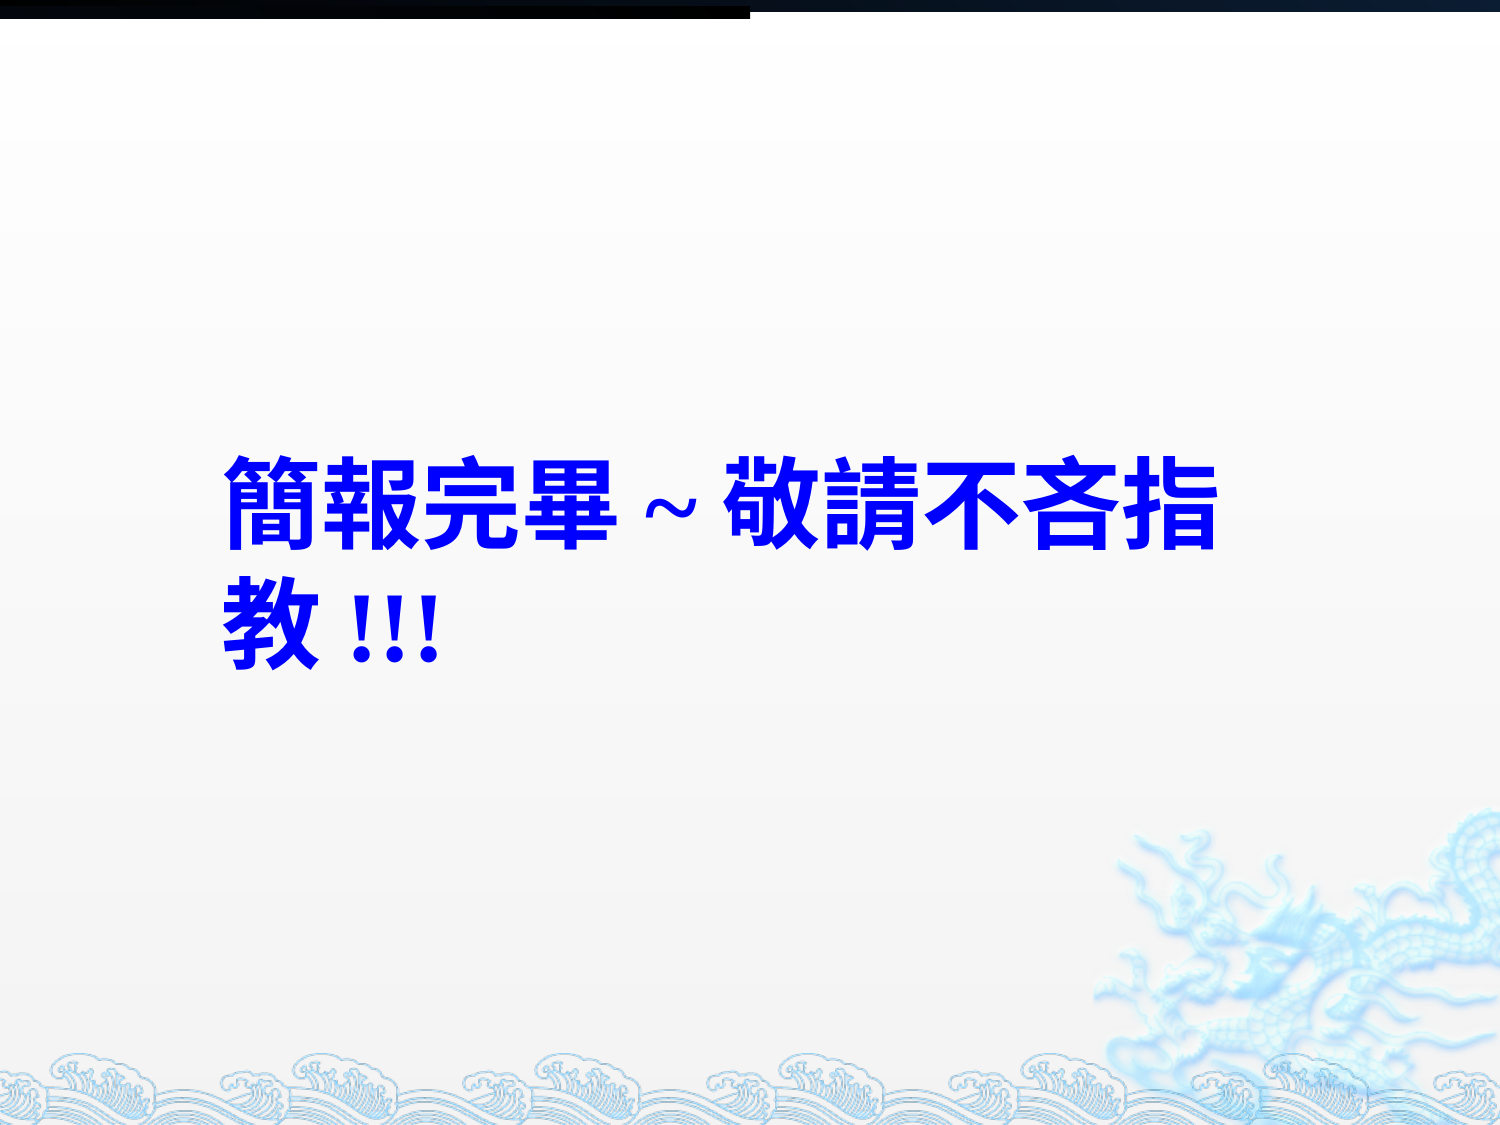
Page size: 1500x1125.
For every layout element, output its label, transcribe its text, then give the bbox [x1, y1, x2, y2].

text_box 簡報完畢~敬請不吝指教!!! [207, 434, 1376, 689]
